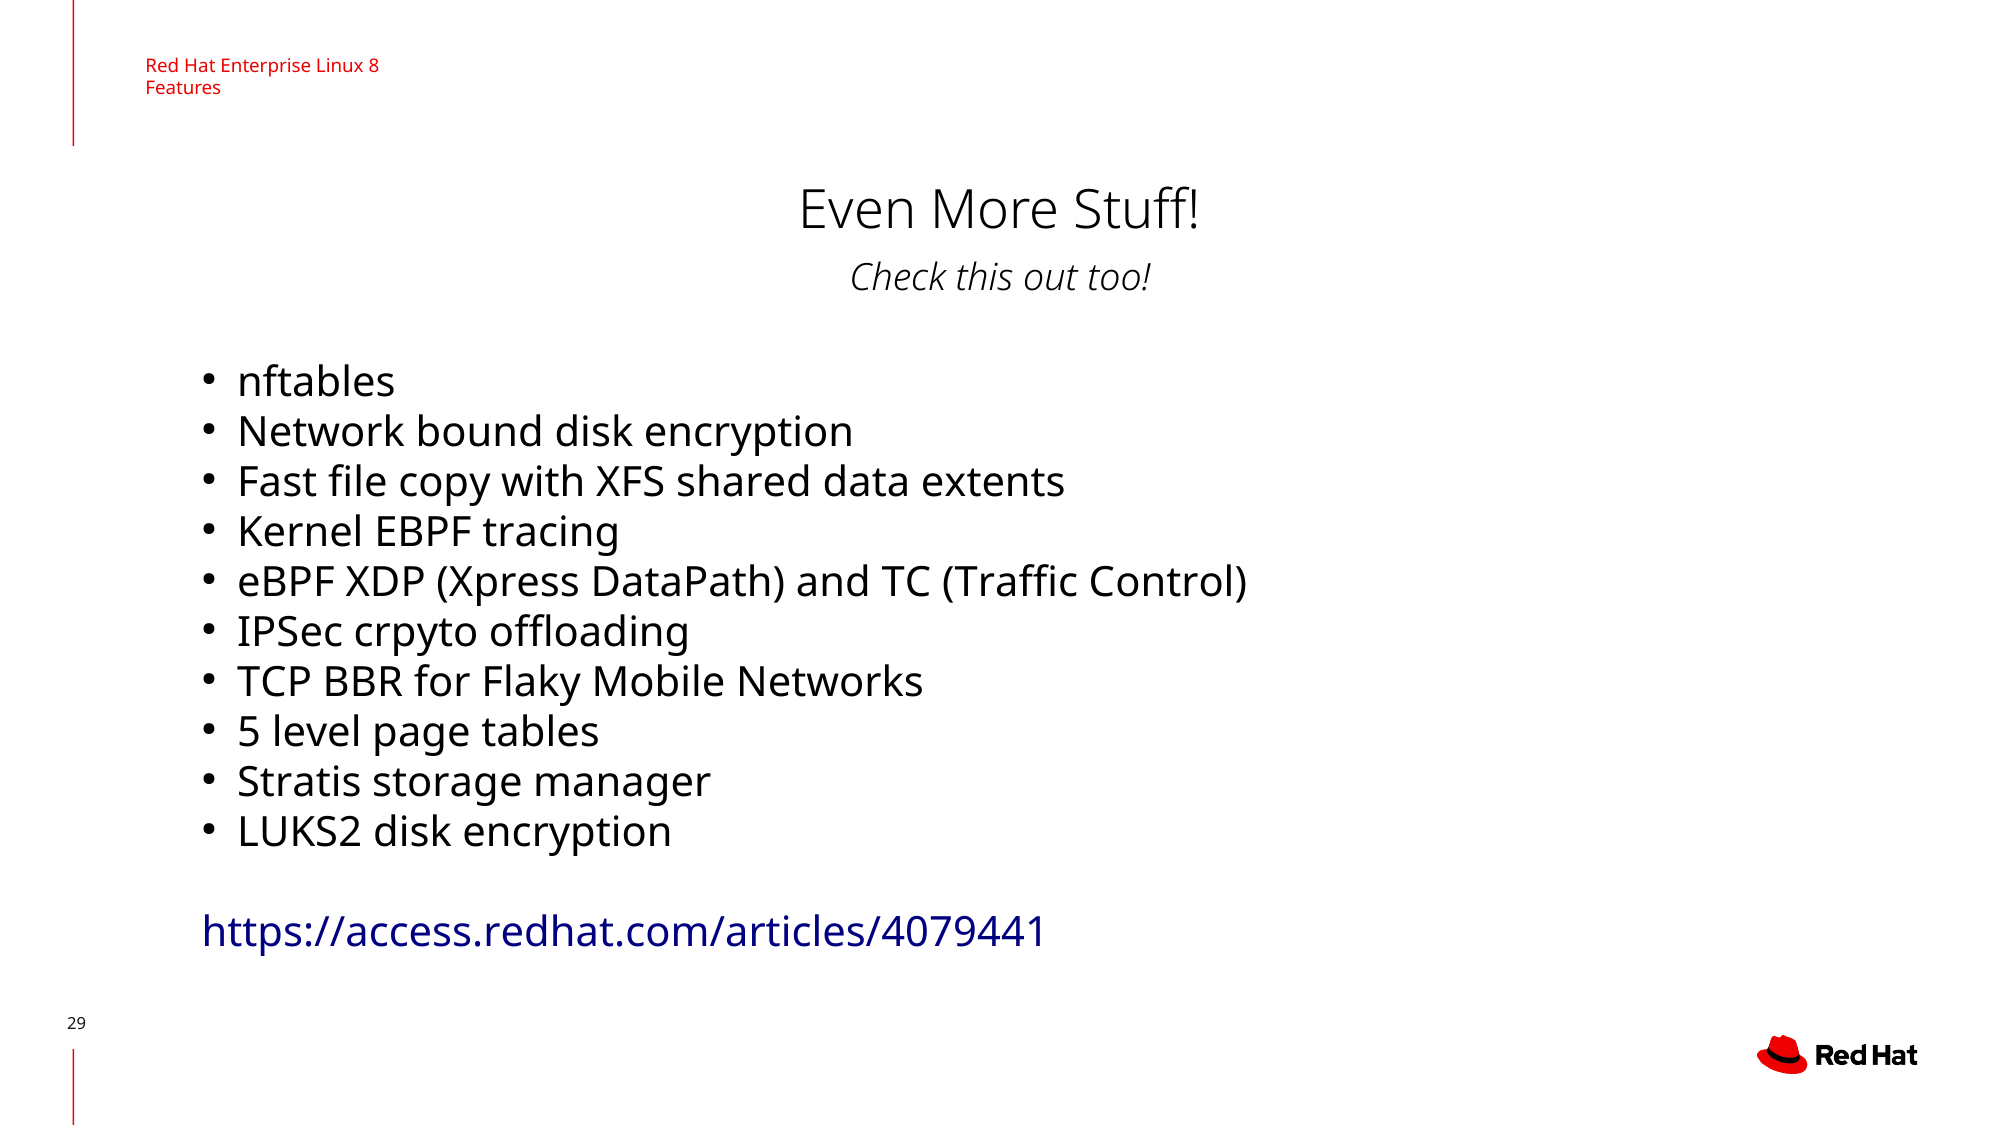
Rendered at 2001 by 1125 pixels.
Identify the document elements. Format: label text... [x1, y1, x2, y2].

text_box nftables Network bound disk encryption Fast file copy with XFS shared data extents Kernel EBPF tracing eBPF XDP (Xpress DataPath) and TC (Traffic Control) IPSec crpyto offloading TCP BBR for Flaky Mobile Networks 5 level page tables Stratis storage manager LUKS2 disk encryption https://access.redhat.com/articles/4079441 [186, 347, 1727, 963]
picture [1757, 1035, 1918, 1074]
title Even More Stuff! Check this out too! [287, 155, 1713, 315]
subtitle Red Hat Enterprise Linux 8 Features [73, 9, 918, 143]
